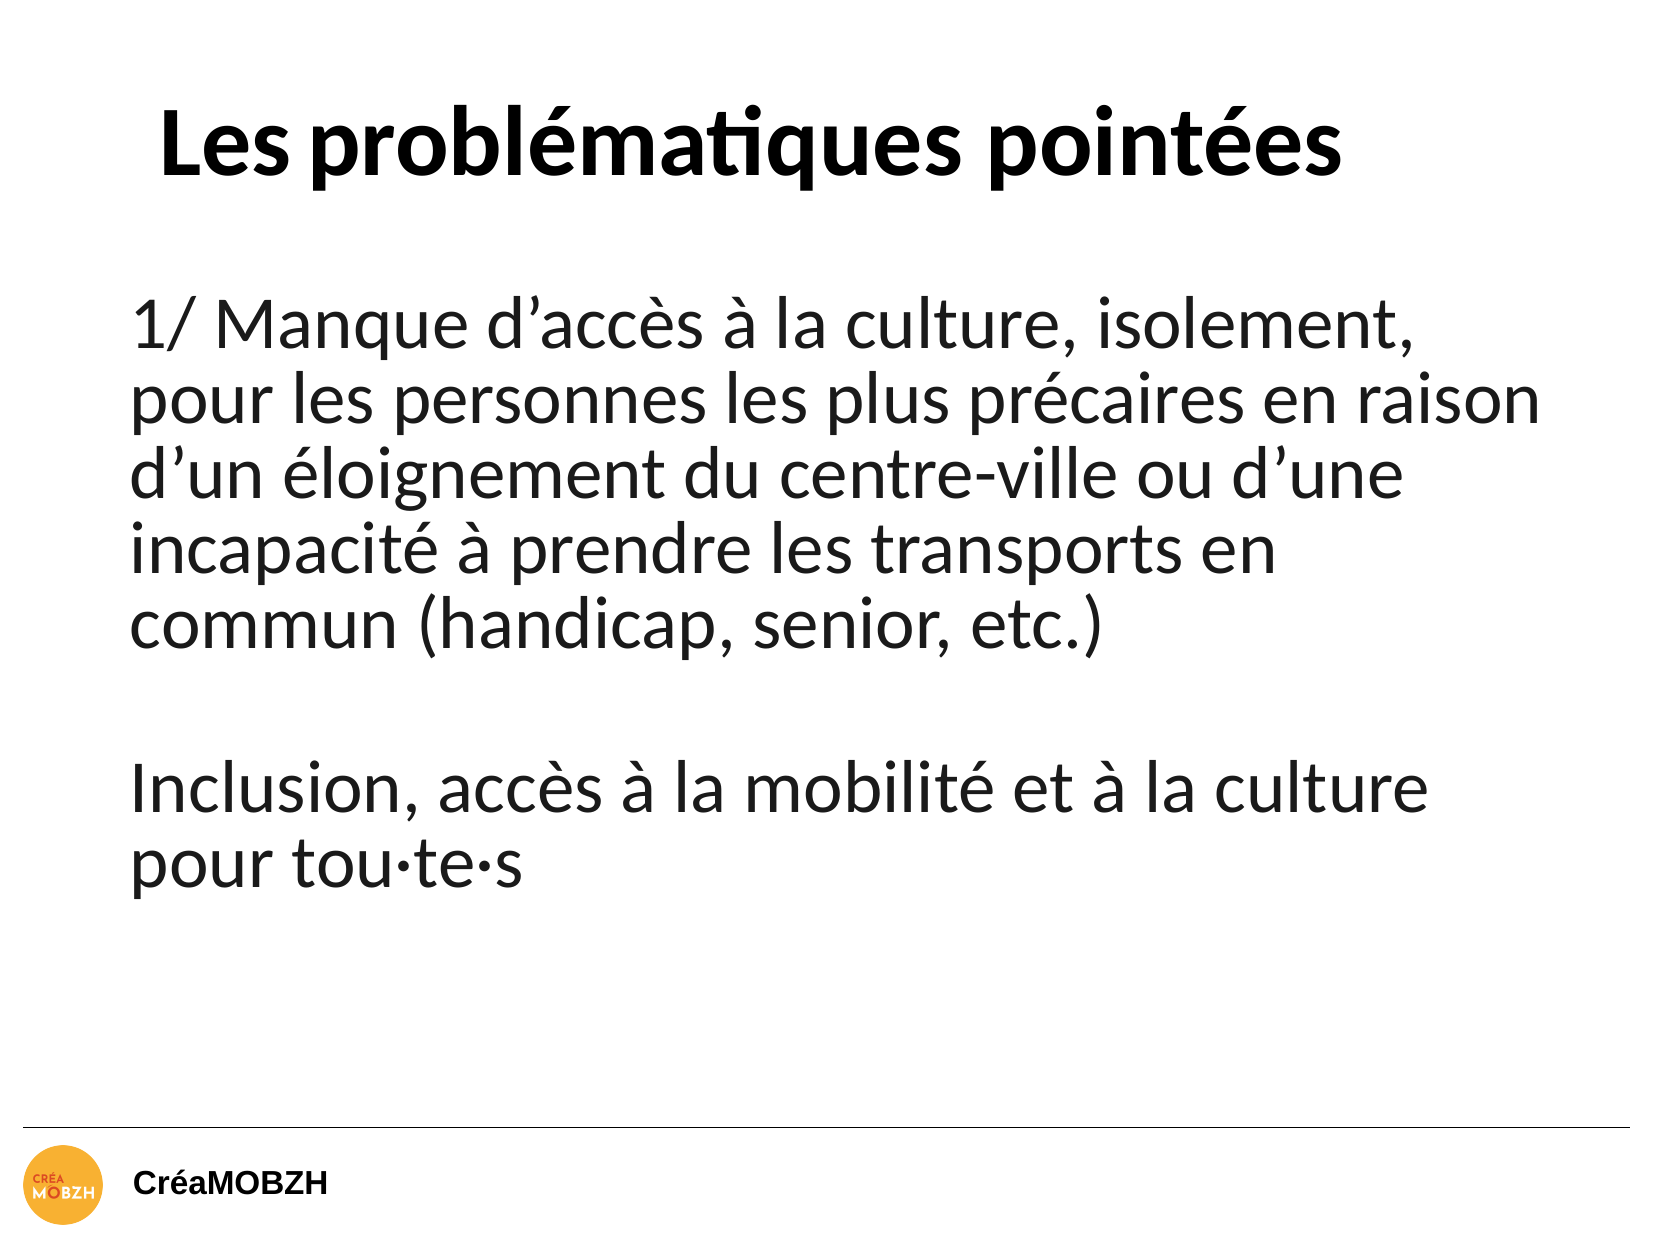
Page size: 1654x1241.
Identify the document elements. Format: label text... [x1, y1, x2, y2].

title Les problématiques pointées [11, 47, 1347, 255]
picture [23, 1145, 103, 1225]
text_box CréaMOBZH [118, 1157, 1040, 1241]
list 1/ Manque d’accès à la culture, isolement, pour les personnes les plus précaires en raison d’un éloignement du centre-ville ou d’une incapacité à prendre les transports en commun (handicap, senior, etc.) Inclusion, accès à la mobilité et à la culture pour tou·te·s [59, 291, 1548, 1111]
